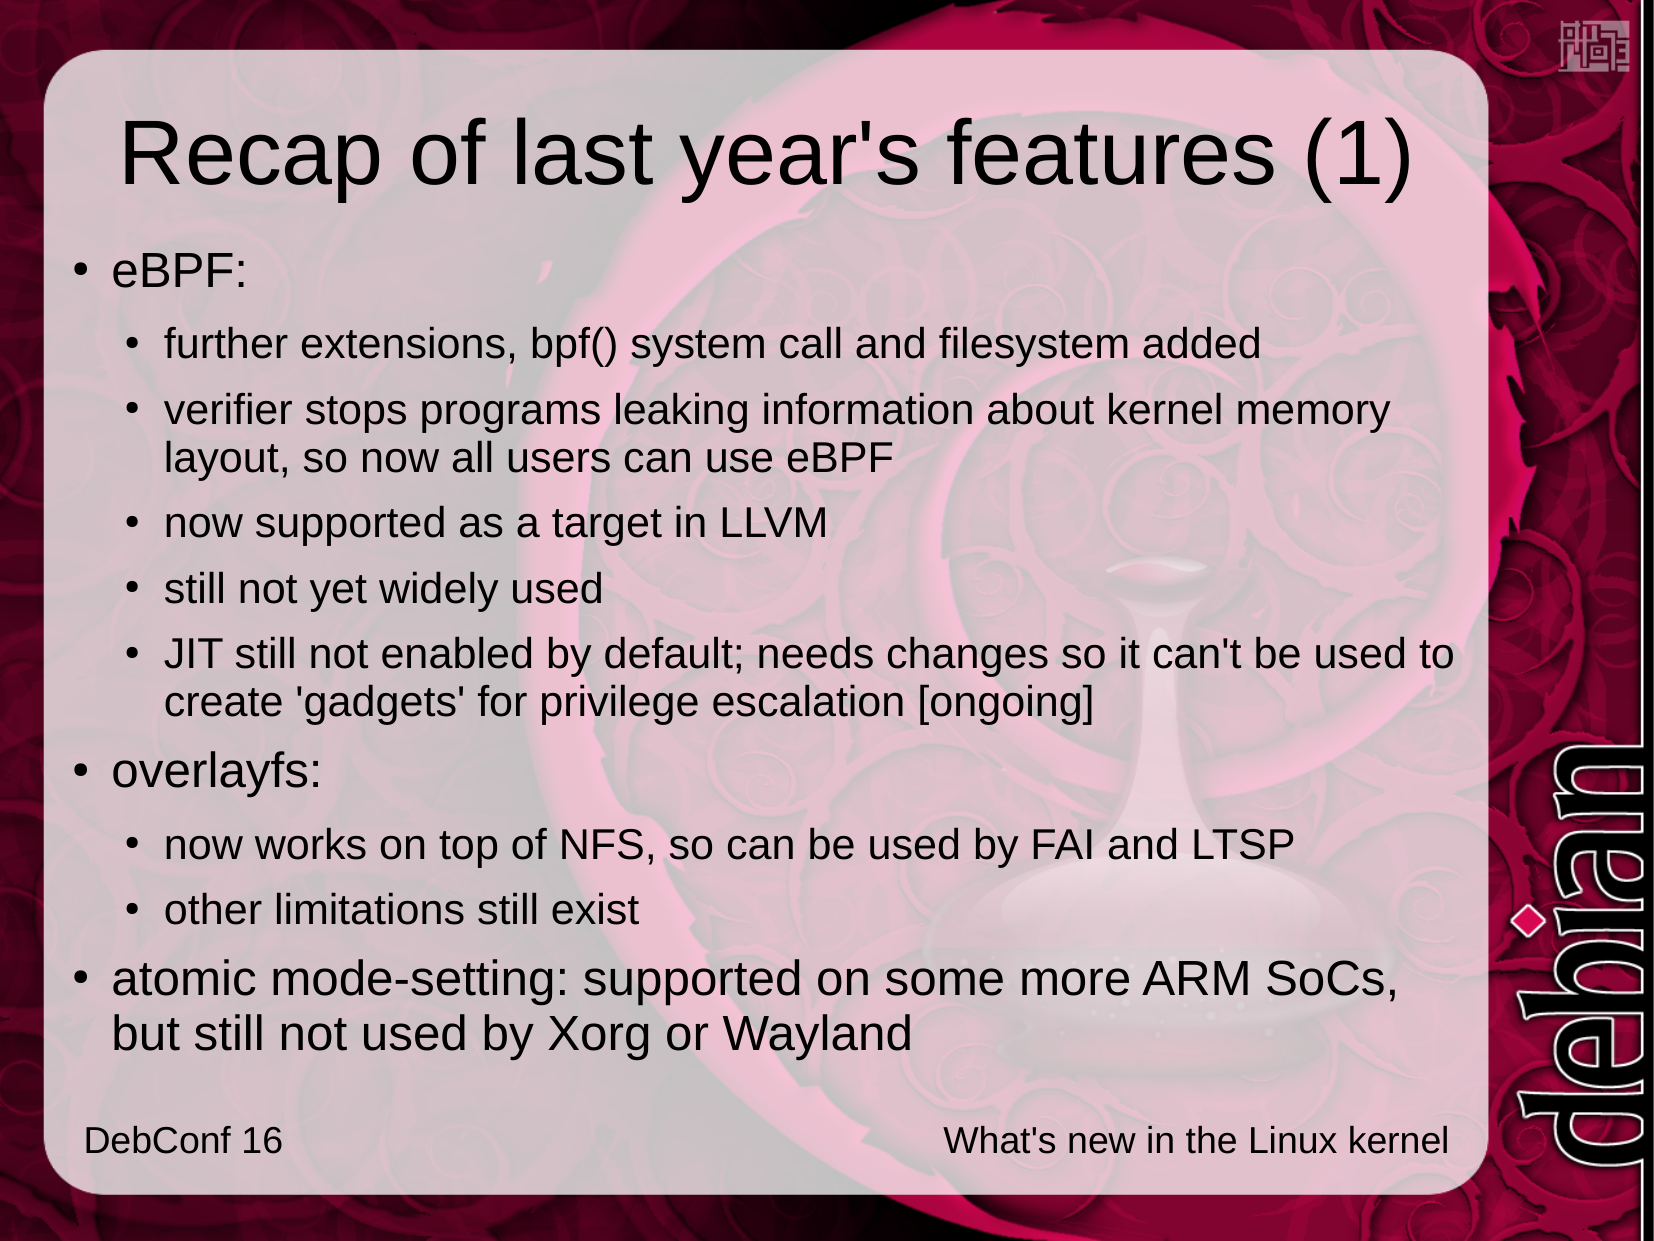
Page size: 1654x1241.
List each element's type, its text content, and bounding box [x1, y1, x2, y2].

picture [0, 0, 1654, 1241]
list eBPF: further extensions, bpf() system call and filesystem added verifier stops programs leaking information about kernel memory layout, so now all users can use eBPF now supported as a target in LLVM still not yet widely used JIT still not enabled by default; needs changes so it can't be used to create 'gadgets' for privilege escalation [ongoing] overlayfs: now works on top of NFS, so can be used by FAI and LTSP other limitations still exist atomic mode-setting: supported on some more ARM SoCs, but still not used by Xorg or Wayland [59, 242, 1477, 1062]
title Recap of last year's features (1) [59, 49, 1477, 242]
